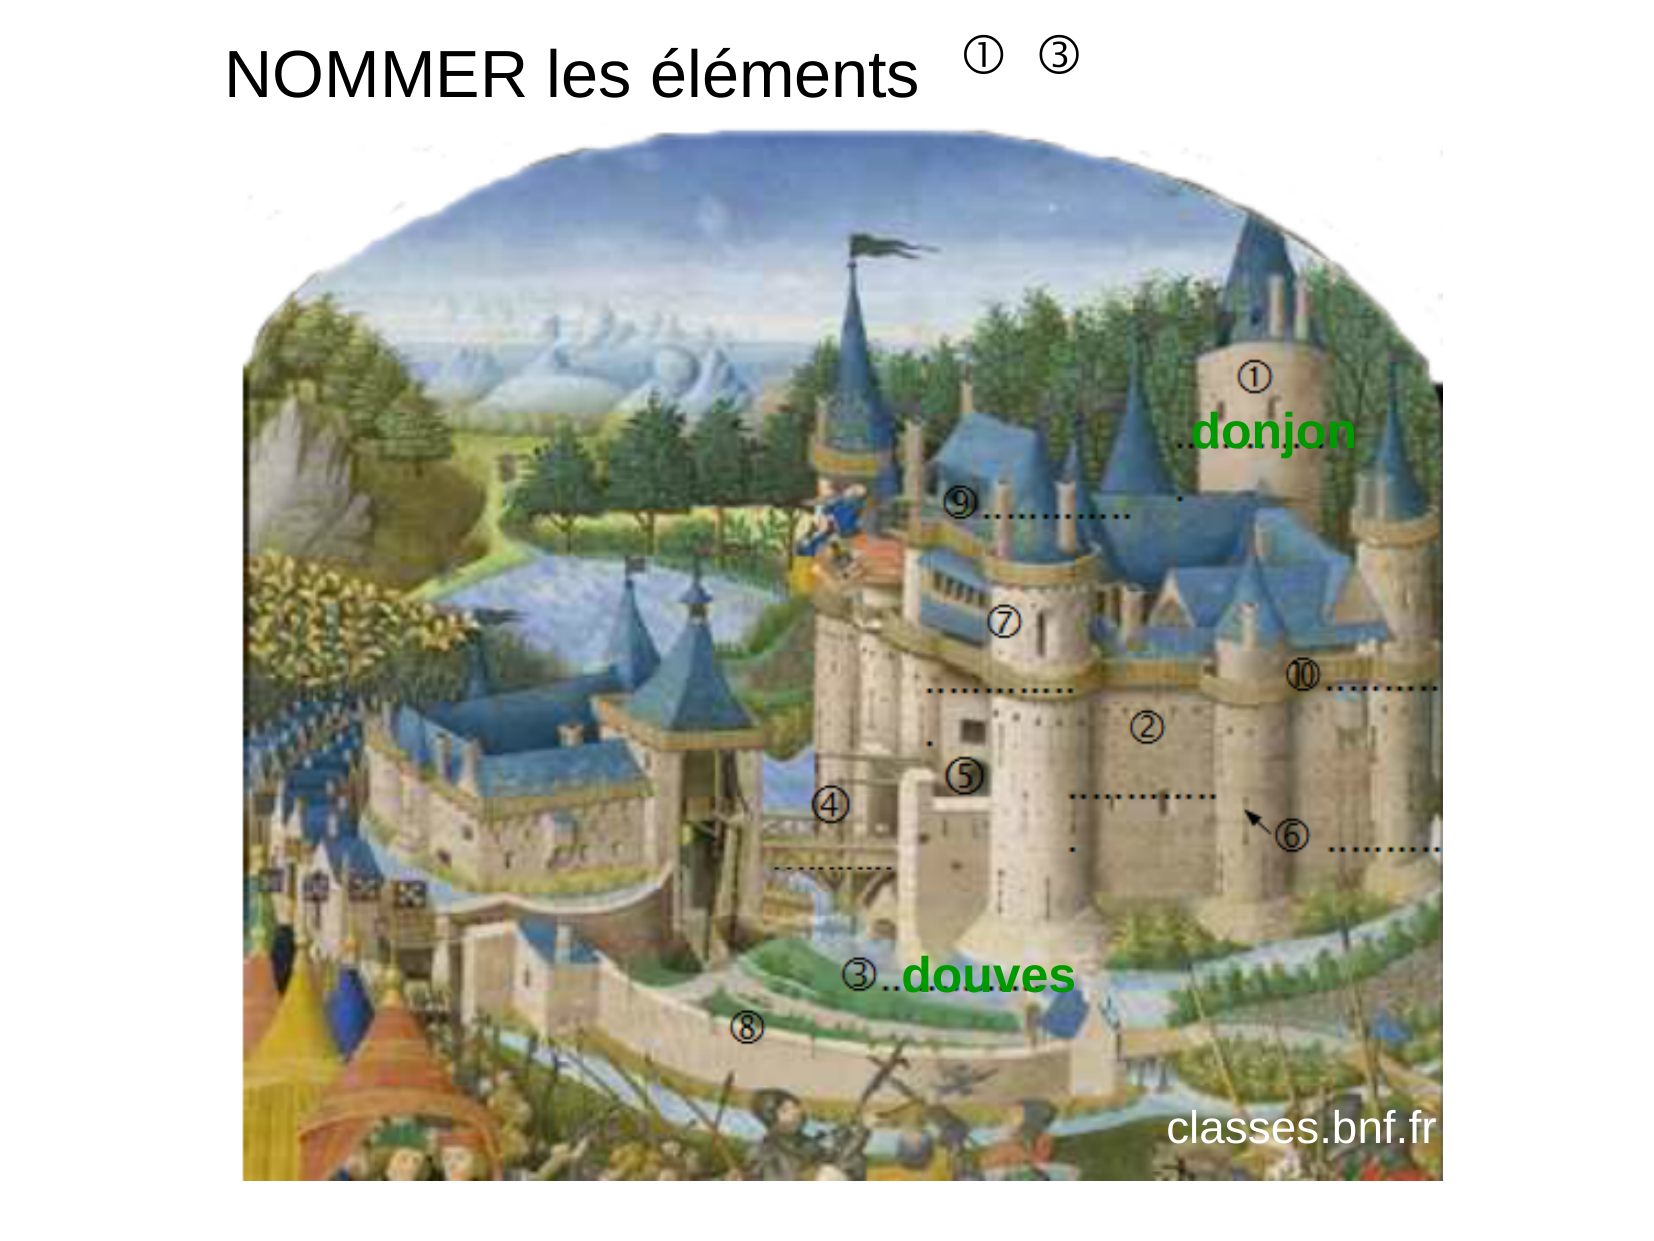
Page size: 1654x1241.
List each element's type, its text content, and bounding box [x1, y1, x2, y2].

text_box classes.bnf.fr [1151, 1094, 1477, 1161]
text_box NOMMER les éléments [200, 29, 945, 120]
text_box douves [886, 939, 1093, 1020]
picture [237, 107, 1443, 1182]
text_box donjon [1175, 395, 1388, 468]
text_box   [944, 29, 1300, 105]
